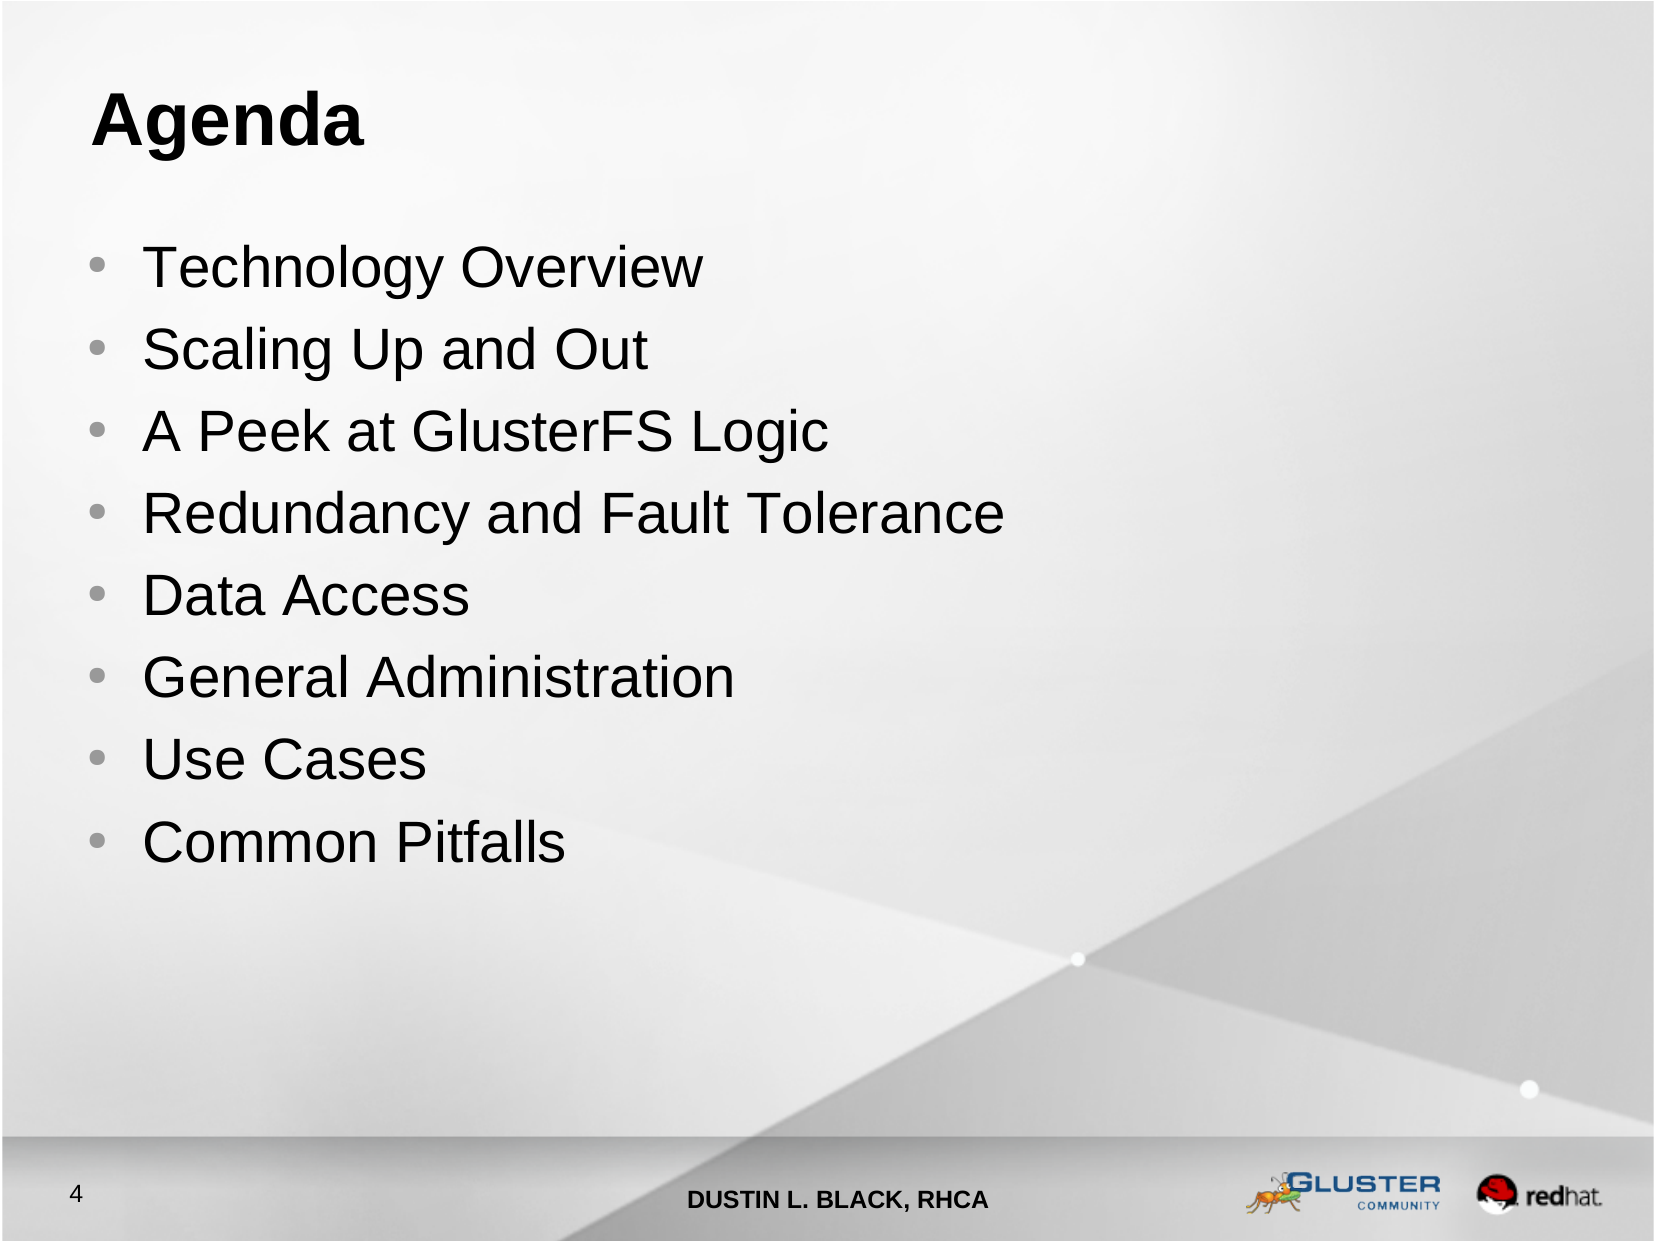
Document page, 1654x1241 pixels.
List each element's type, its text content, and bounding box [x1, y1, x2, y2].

picture [2, 1, 1654, 1241]
title Agenda [90, 15, 1579, 223]
list Technology Overview Scaling Up and Out A Peek at GlusterFS Logic Redundancy and Fault Tolerance Data Access General Administration Use Cases Common Pitfalls [86, 232, 1576, 1111]
